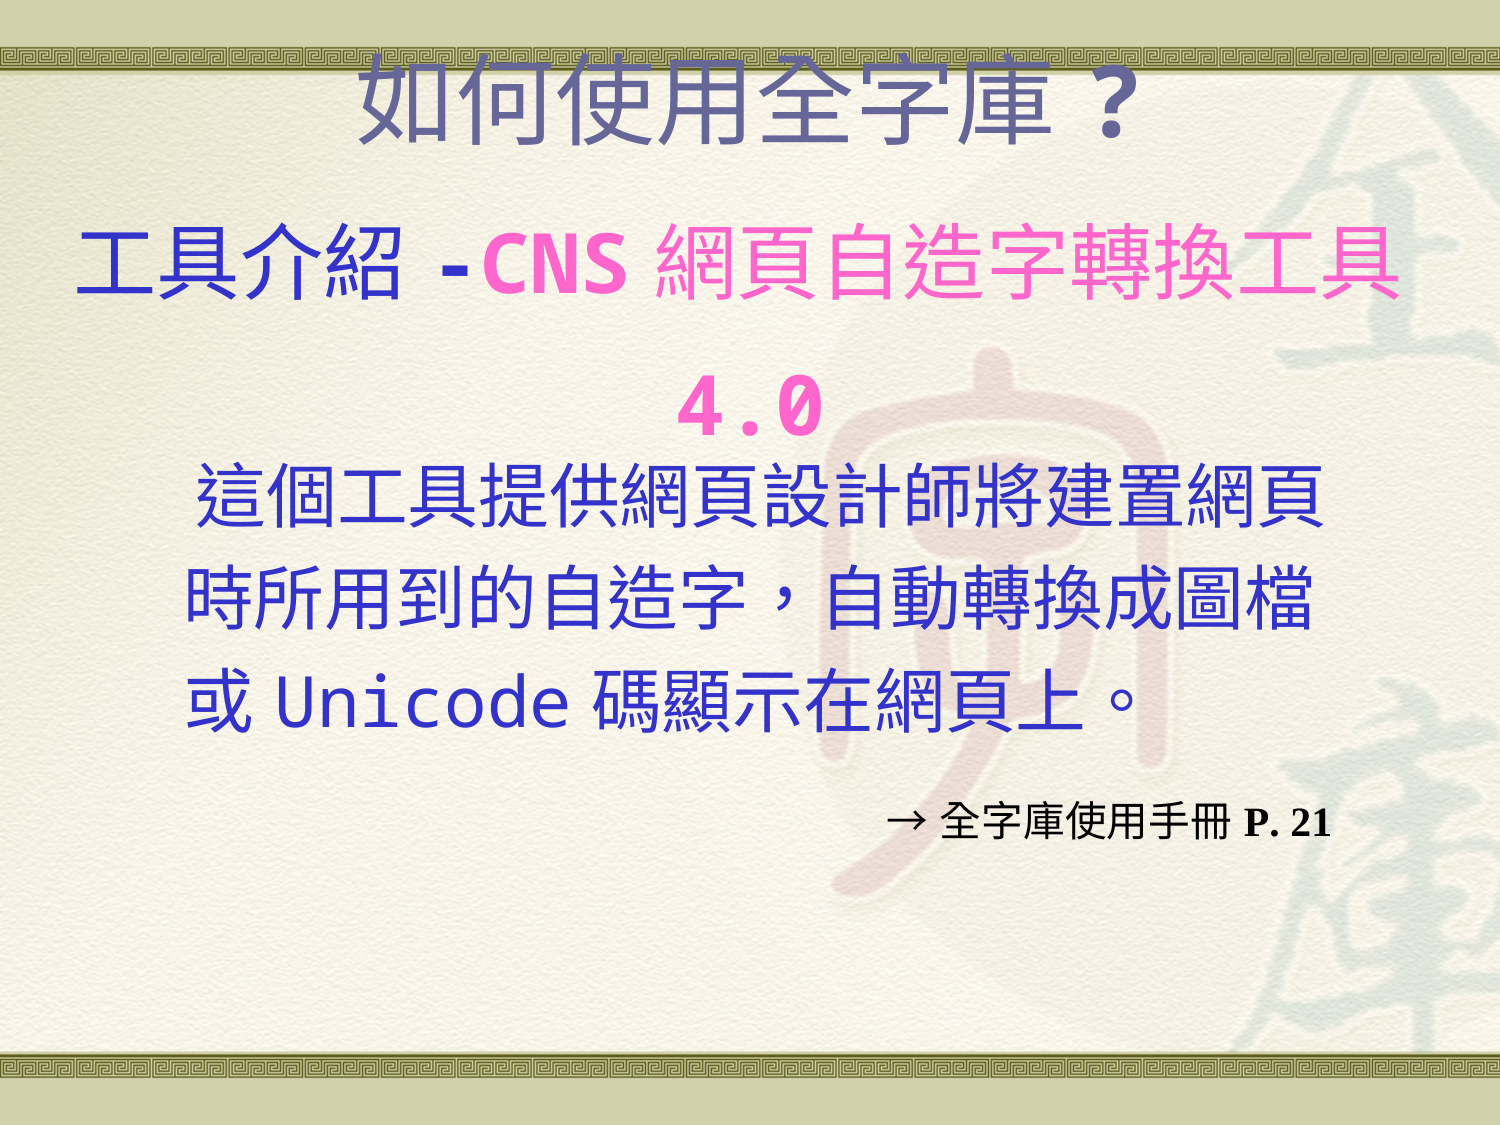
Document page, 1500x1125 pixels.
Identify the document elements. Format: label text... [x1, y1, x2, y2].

title 如何使用全字庫? 工具介紹-CNS網頁自造字轉換工具4.0 [38, 14, 1462, 431]
list 這個工具提供網頁設計師將建置網頁時所用到的自造字，自動轉換成圖檔或Unicode碼顯示在網頁上。 →全字庫使用手冊P. 21 [112, 432, 1388, 1048]
picture [0, 0, 1500, 1125]
